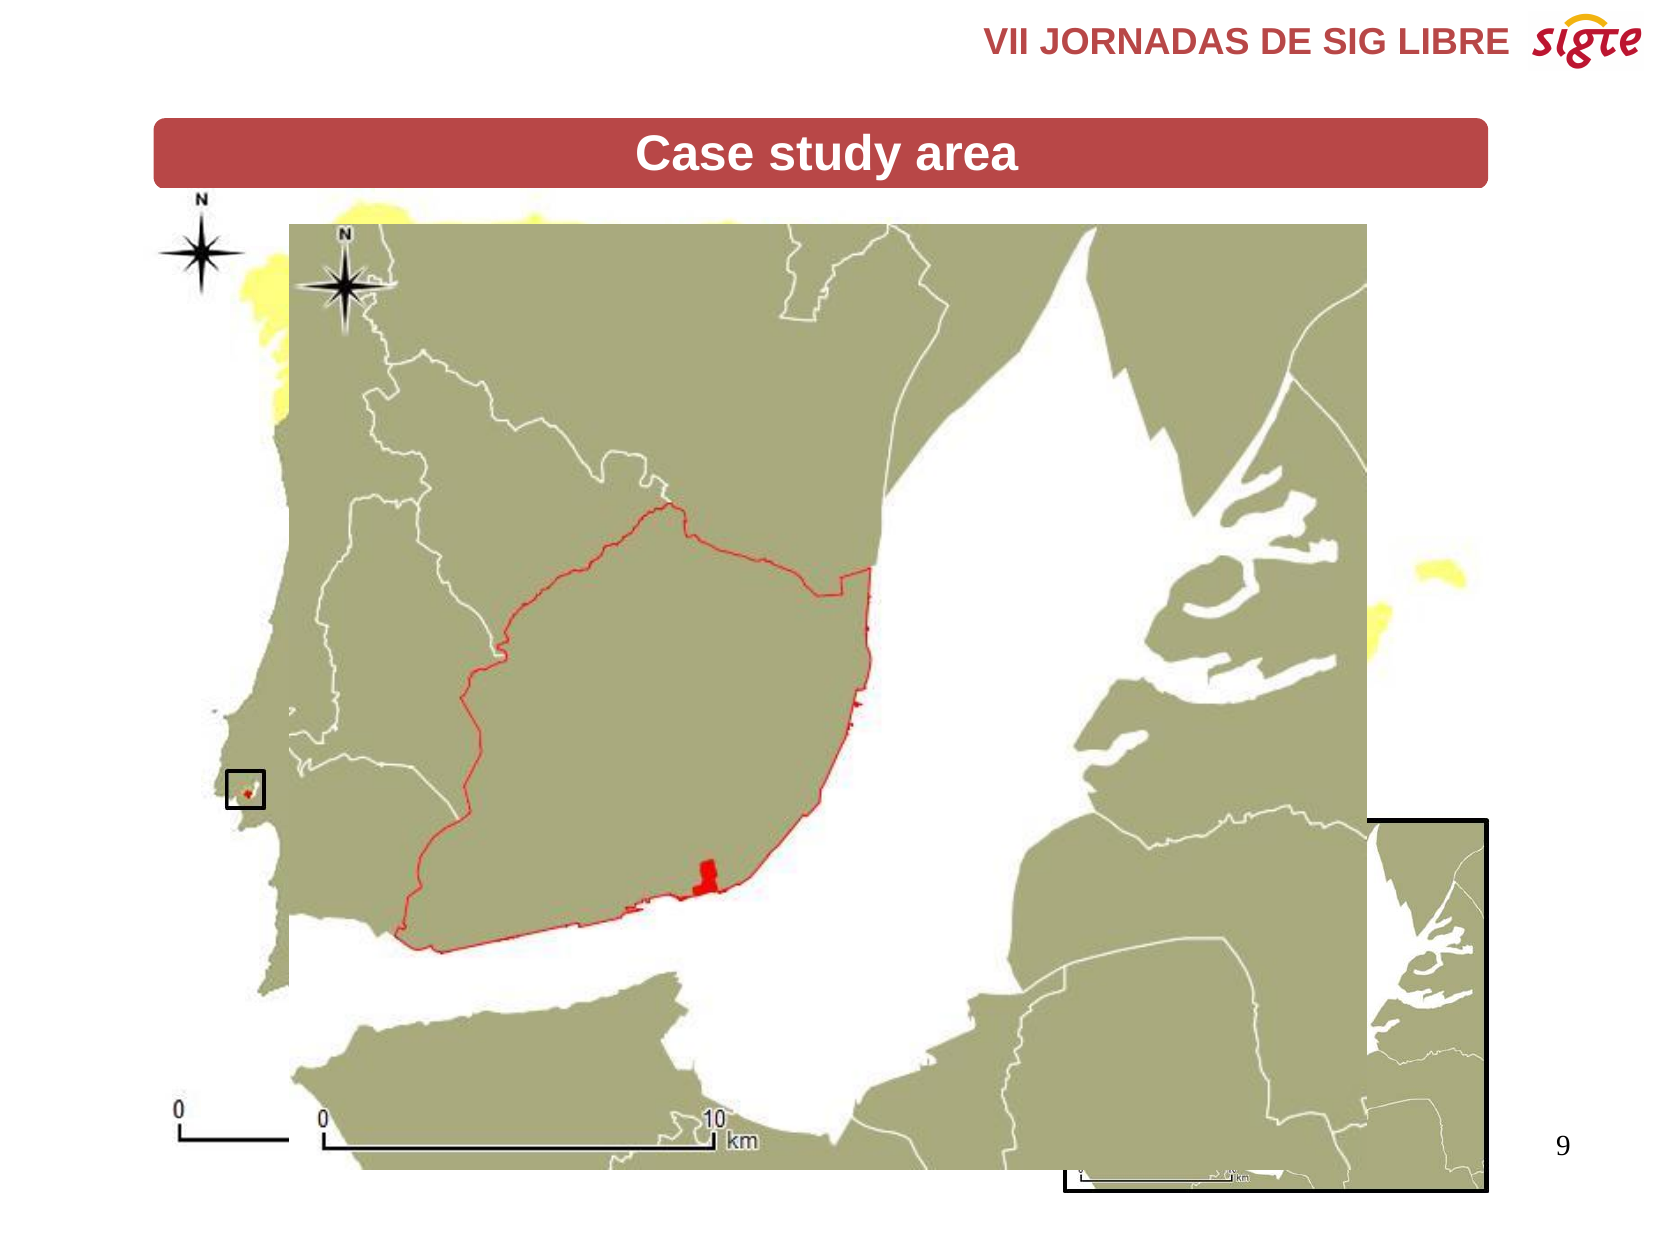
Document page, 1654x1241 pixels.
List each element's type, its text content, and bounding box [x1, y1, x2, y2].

text_box VII JORNADAS DE SIG LIBRE [968, 12, 1524, 71]
title Case study area [82, 49, 1571, 257]
picture [1528, 11, 1644, 71]
picture [143, 188, 1501, 1193]
